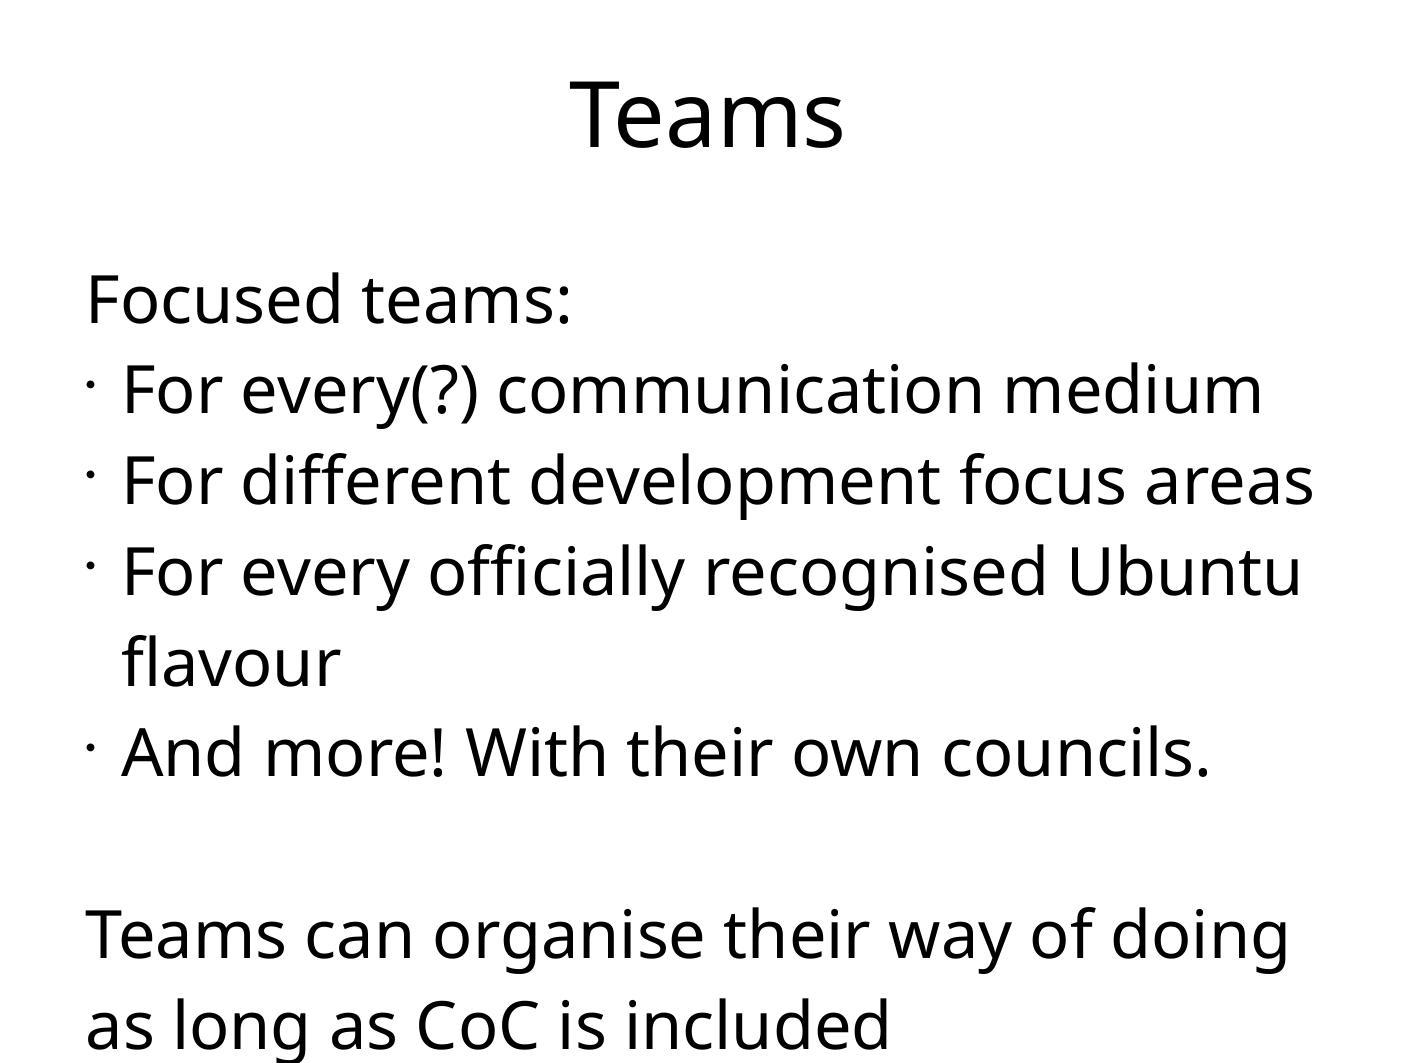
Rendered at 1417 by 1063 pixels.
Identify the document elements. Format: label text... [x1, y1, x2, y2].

text_box Teams [70, 42, 1346, 213]
text_box Focused teams: For every(?) communication medium For different development focus areas For every officially recognised Ubuntu flavour And more! With their own councils. Teams can organise their way of doing as long as CoC is included [70, 244, 1346, 925]
